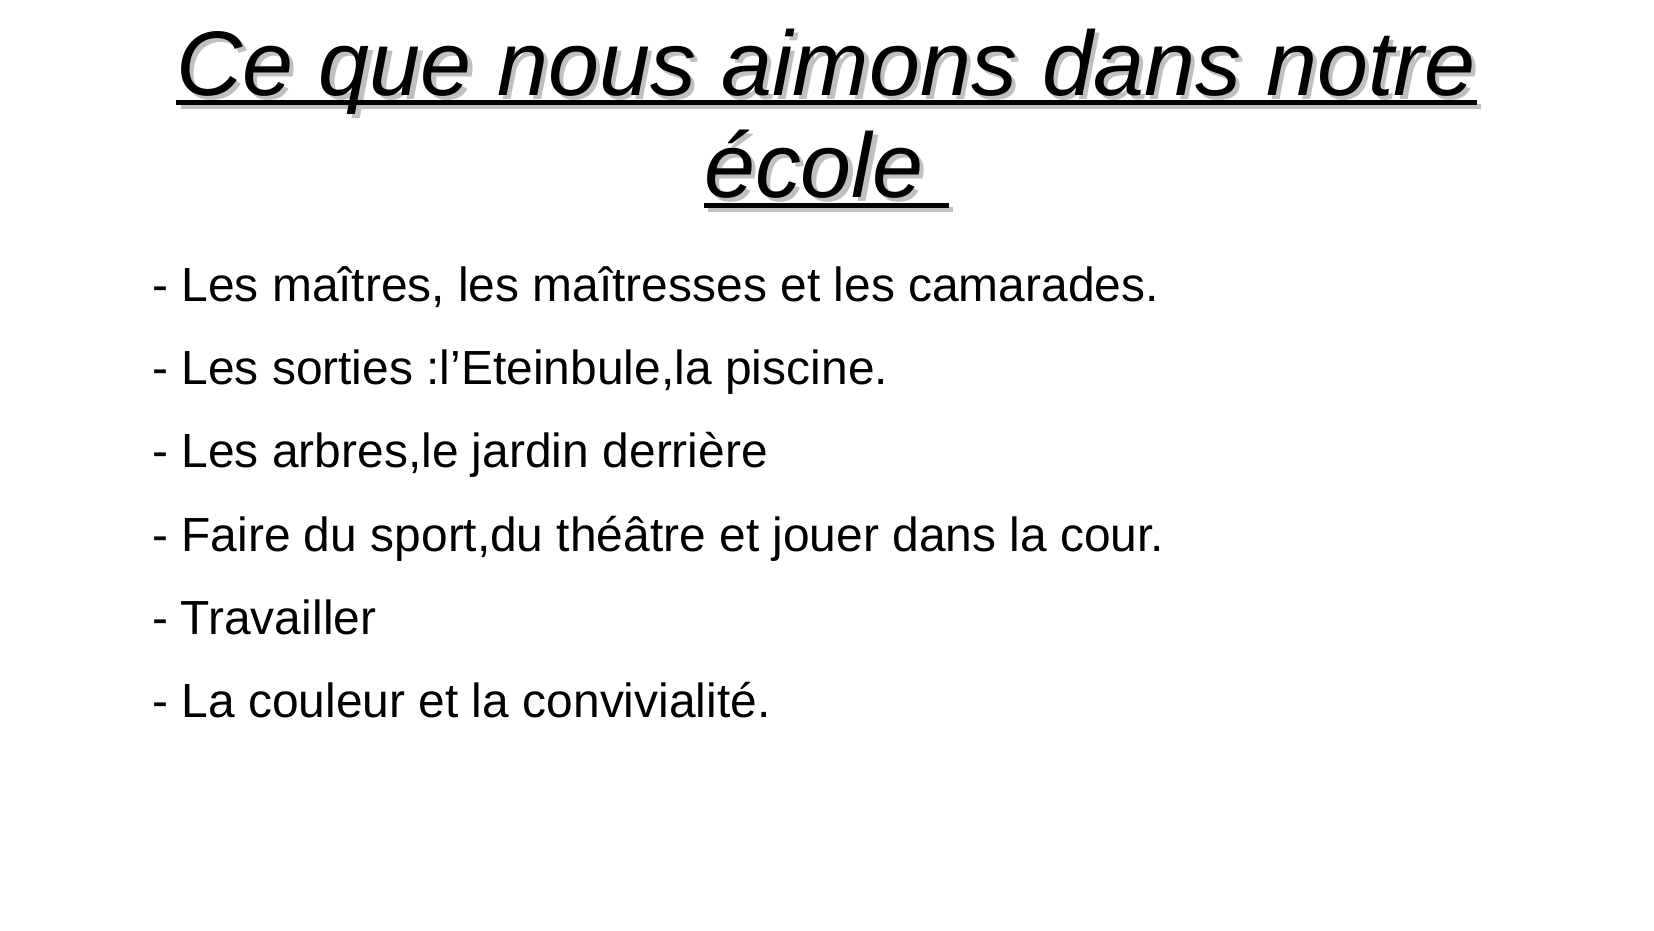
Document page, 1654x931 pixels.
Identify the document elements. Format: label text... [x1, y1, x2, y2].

list - Les maîtres, les maîtresses et les camarades. - Les sorties :l’Eteinbule,la piscine. - Les arbres,le jardin derrière - Faire du sport,du théâtre et jouer dans la cour. - Travailler - La couleur et la convivialité. [81, 257, 1570, 798]
title Ce que nous aimons dans notre école [82, 12, 1571, 218]
